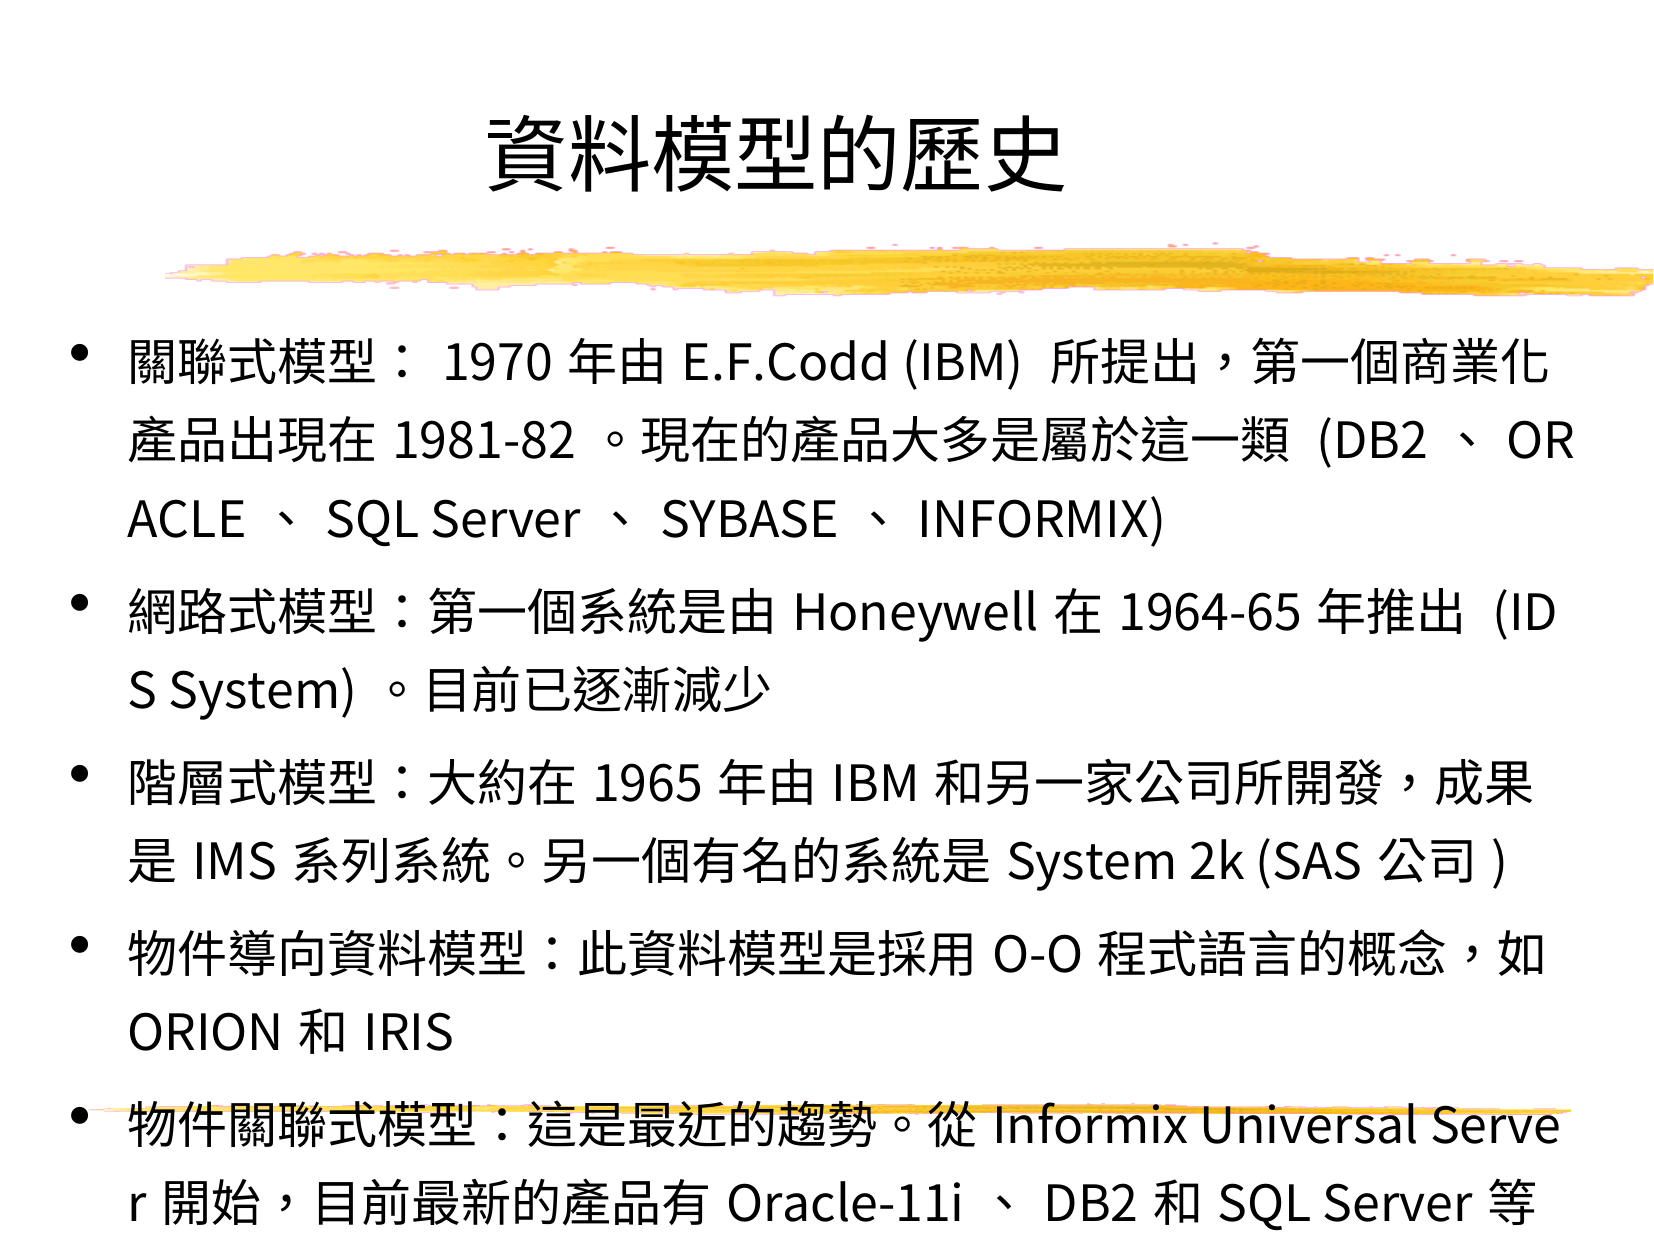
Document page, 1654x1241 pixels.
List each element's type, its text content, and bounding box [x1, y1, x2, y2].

list 關聯式模型：1970年由E.F.Codd (IBM) 所提出，第一個商業化產品出現在1981-82。現在的產品大多是屬於這一類 (DB2、ORACLE、SQL Server、SYBASE、INFORMIX) 網路式模型：第一個系統是由Honeywell在1964-65年推出 (IDS System)。目前已逐漸減少 階層式模型：大約在1965年由IBM和另一家公司所開發，成果是IMS系列系統。另一個有名的系統是System 2k (SAS公司) 物件導向資料模型：此資料模型是採用O-O程式語言的概念，如ORION和IRIS 物件關聯式模型：這是最近的趨勢。從Informix Universal Server開始，目前最新的產品有Oracle-11i、DB2和SQL Server等 [71, 316, 1577, 1083]
picture [861, 1110, 867, 1117]
picture [735, 1112, 745, 1117]
picture [142, 1102, 153, 1117]
picture [702, 1102, 739, 1117]
picture [589, 1106, 615, 1110]
picture [953, 1102, 965, 1117]
picture [300, 1102, 316, 1117]
picture [741, 1102, 756, 1117]
picture [359, 1102, 369, 1110]
picture [639, 1106, 665, 1117]
picture [165, 237, 1654, 308]
picture [285, 1107, 291, 1114]
picture [862, 1102, 951, 1117]
picture [440, 1106, 446, 1113]
picture [807, 1102, 839, 1117]
picture [82, 1102, 138, 1117]
picture [791, 1102, 807, 1117]
picture [755, 1112, 770, 1117]
picture [235, 1112, 246, 1116]
picture [390, 1102, 468, 1117]
picture [235, 1106, 246, 1110]
picture [189, 1102, 207, 1117]
title 資料模型的歷史 [73, 39, 1479, 249]
picture [472, 1102, 718, 1117]
picture [360, 1102, 386, 1117]
picture [211, 1102, 302, 1117]
picture [843, 1102, 859, 1117]
picture [155, 1102, 190, 1117]
picture [589, 1113, 615, 1117]
picture [315, 1102, 356, 1117]
picture [758, 1102, 788, 1117]
picture [804, 1107, 820, 1117]
picture [967, 1102, 1571, 1117]
picture [258, 1106, 269, 1110]
picture [258, 1112, 269, 1116]
